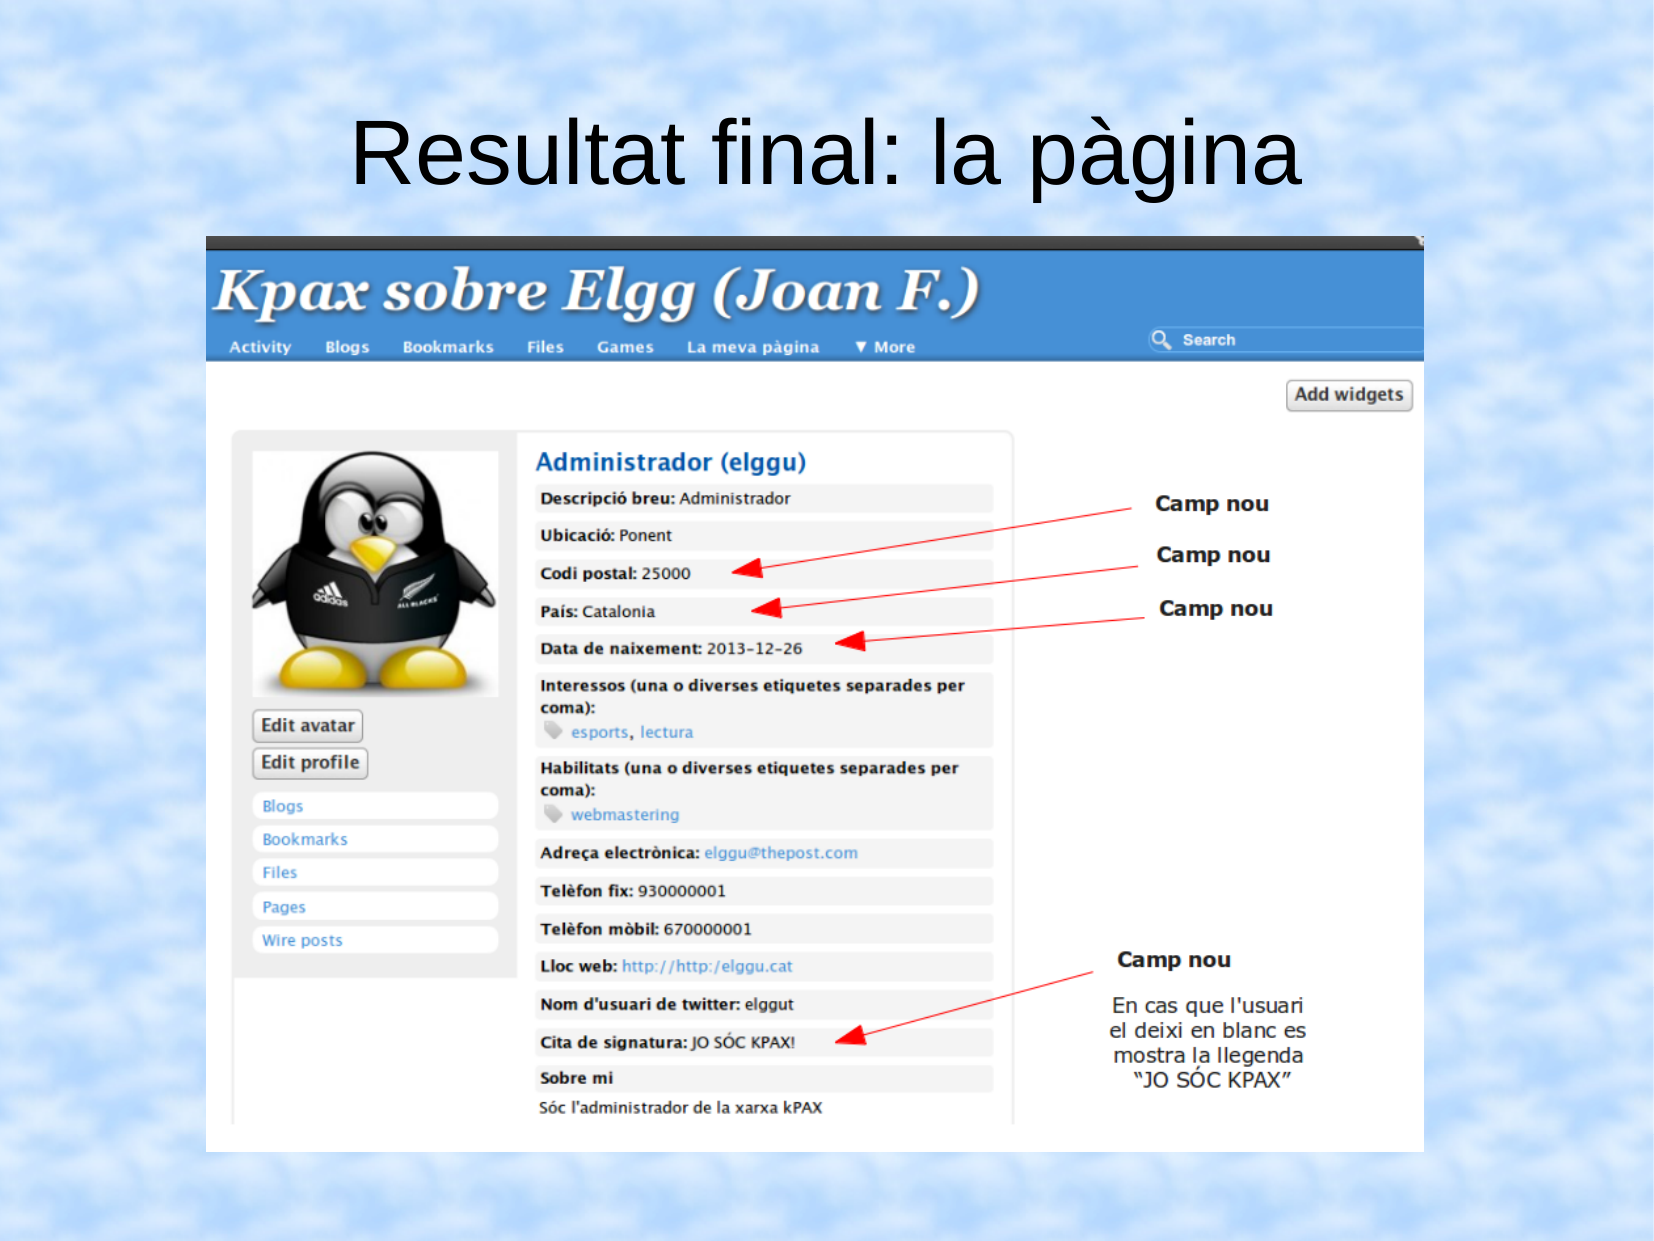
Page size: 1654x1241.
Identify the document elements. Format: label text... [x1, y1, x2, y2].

title Resultat final: la pàgina [82, 49, 1571, 257]
picture [0, 0, 1654, 1241]
